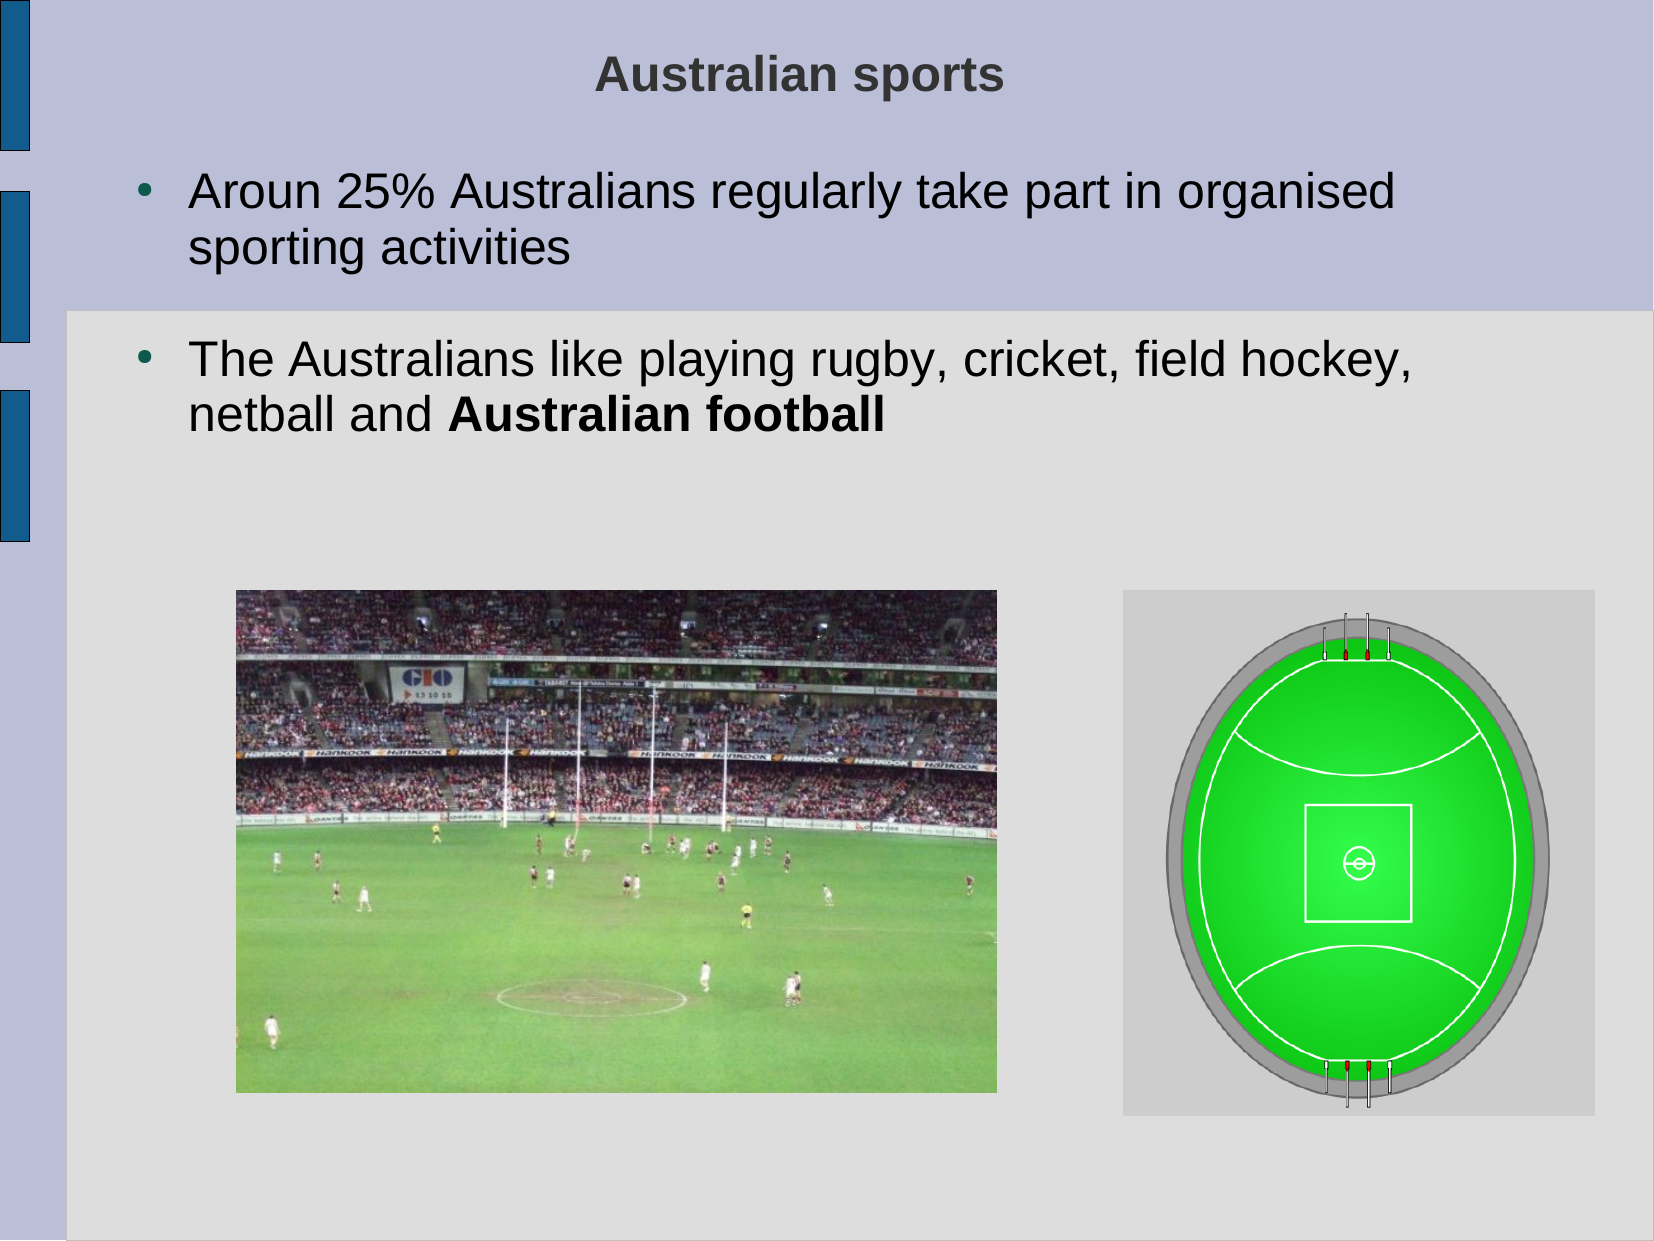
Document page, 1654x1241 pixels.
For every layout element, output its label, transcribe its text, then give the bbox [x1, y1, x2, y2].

list Aroun 25% Australians regularly take part in organised sporting activities The Australians like playing rugby, cricket, field hockey, netball and Australian football [118, 163, 1531, 945]
picture [236, 590, 997, 1093]
picture [1123, 590, 1595, 1116]
title Australian sports [93, 0, 1506, 178]
